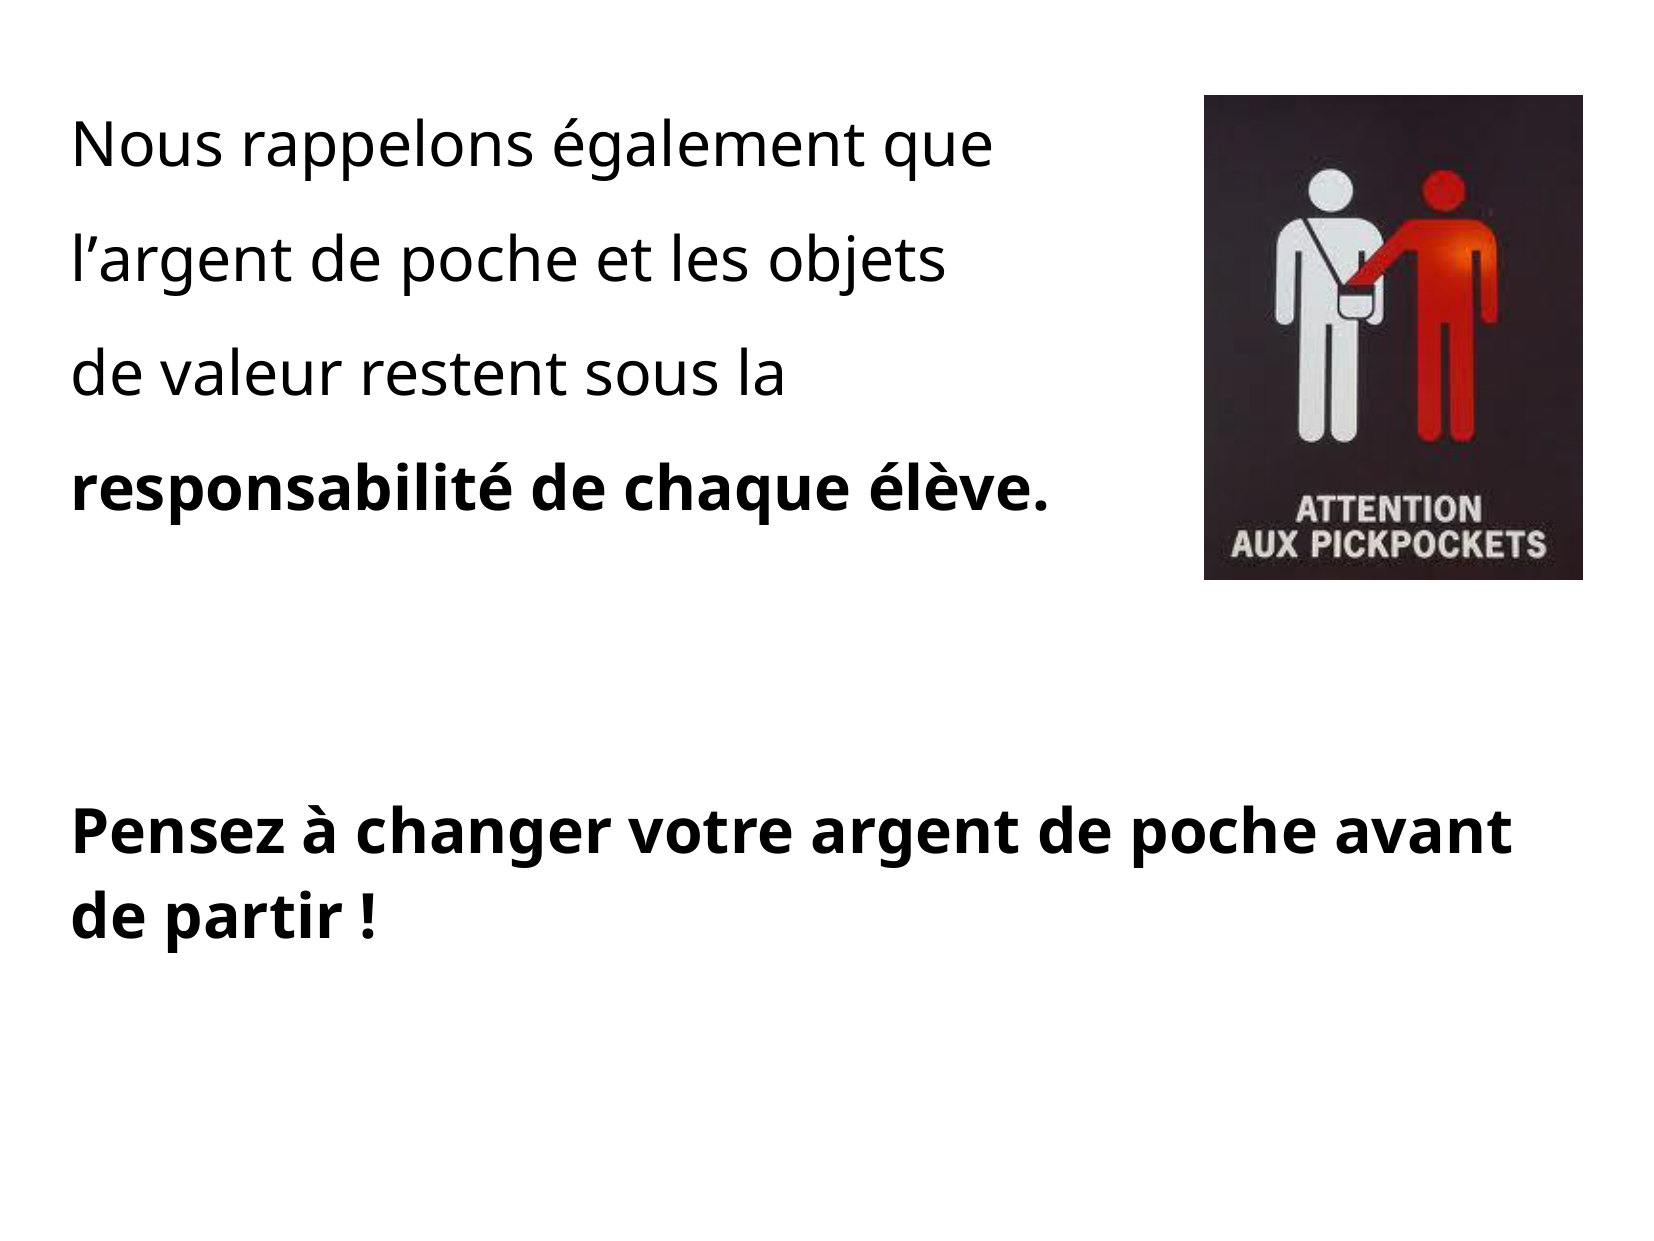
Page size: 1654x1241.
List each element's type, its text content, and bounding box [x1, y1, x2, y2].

list Nous rappelons également que l’argent de poche et les objets de valeur restent sous la responsabilité de chaque élève. Pensez à changer votre argent de poche avant de partir ! [70, 100, 1559, 1229]
picture [1204, 95, 1583, 580]
